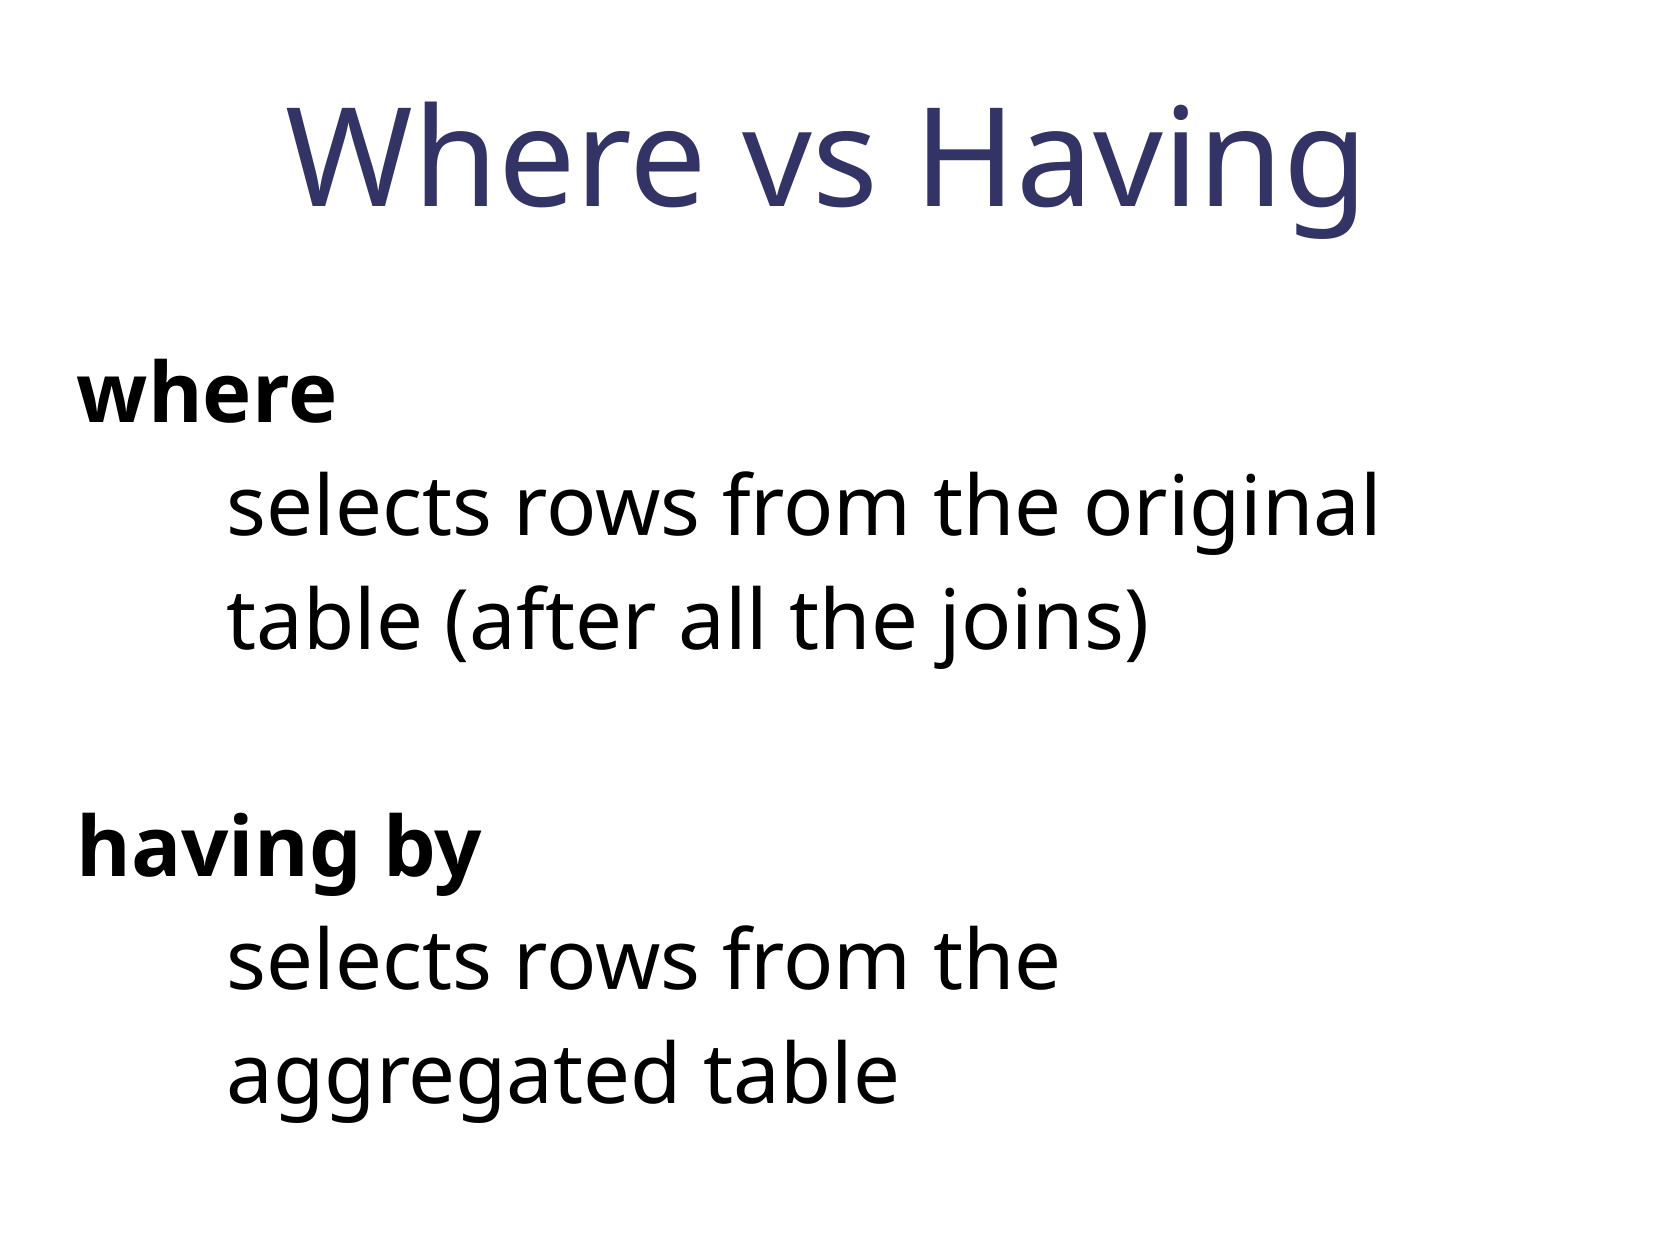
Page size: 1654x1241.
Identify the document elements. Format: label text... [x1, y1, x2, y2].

subtitle where selects rows from the original table (after all the joins) having by selects rows from the aggregated table [76, 333, 1565, 1152]
title Where vs Having [82, 49, 1571, 257]
